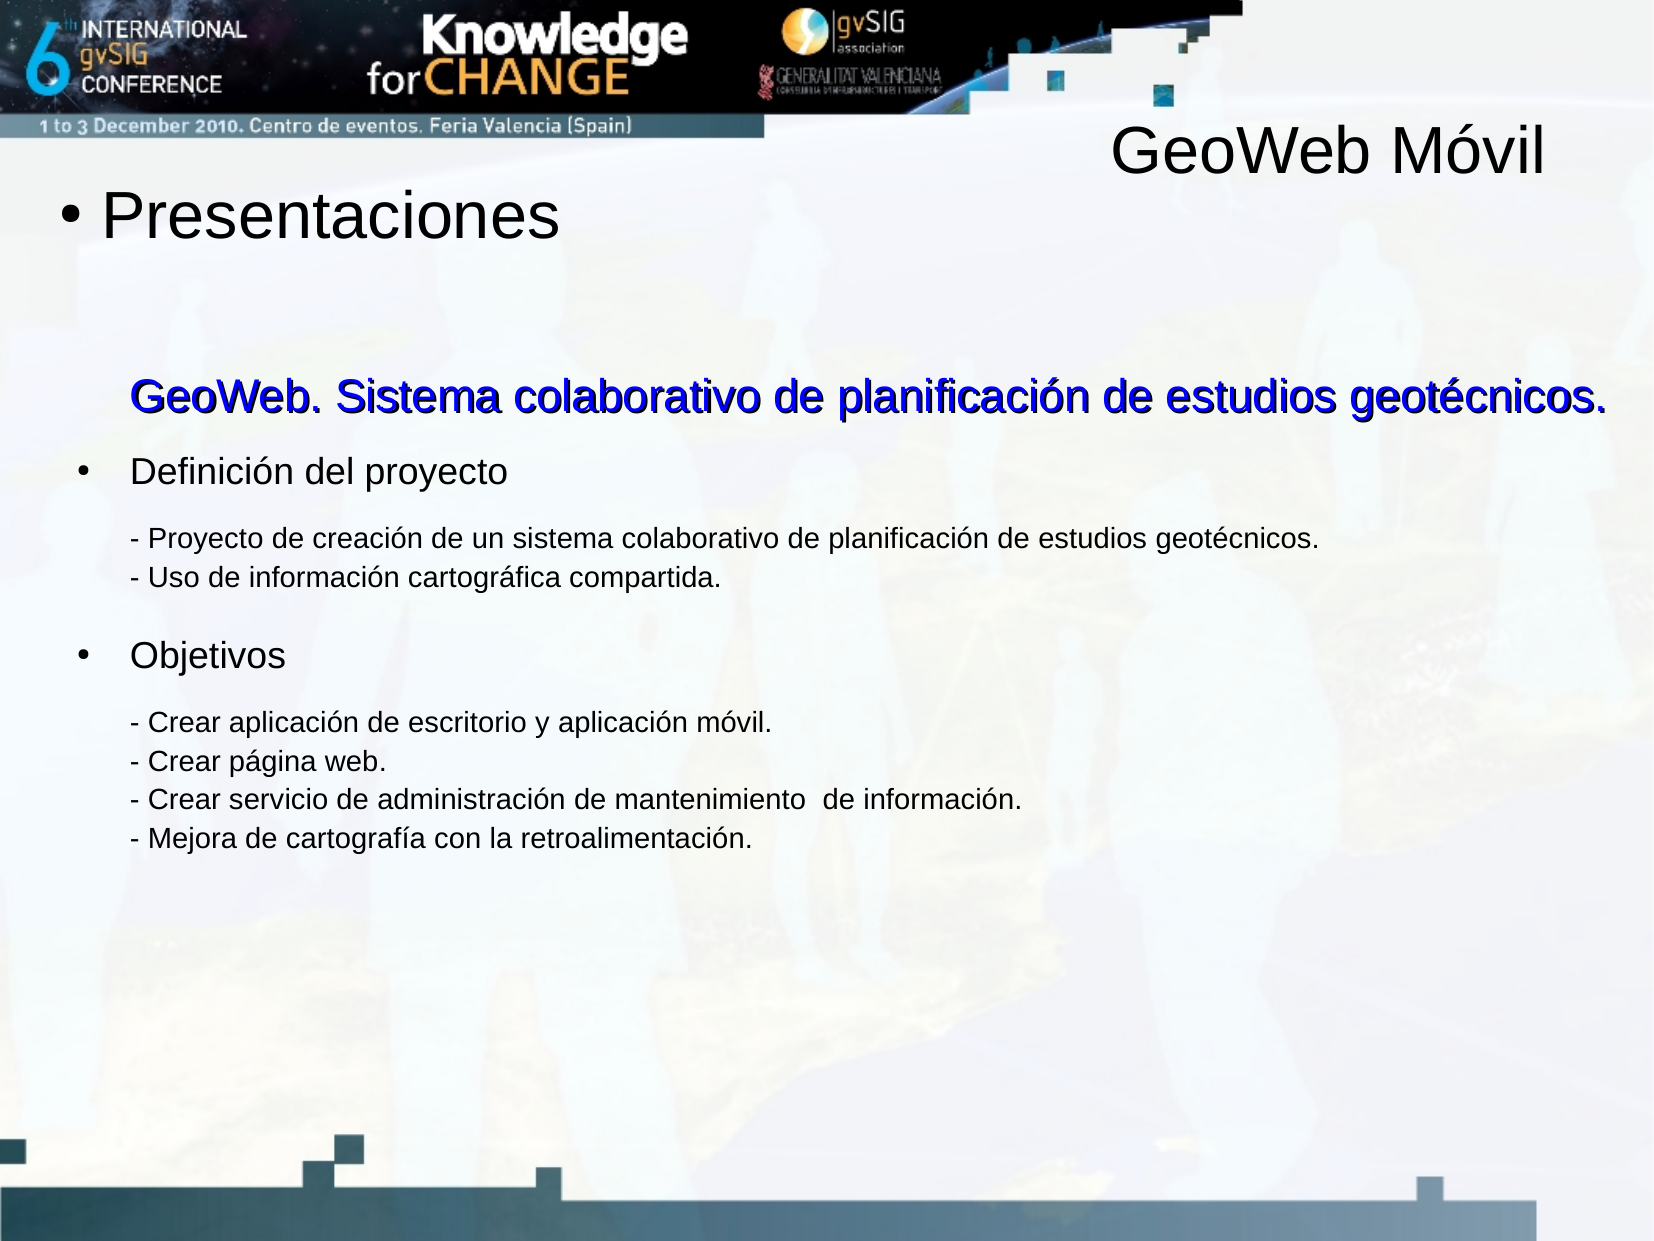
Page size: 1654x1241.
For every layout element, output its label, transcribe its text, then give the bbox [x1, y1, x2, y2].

title GeoWeb Móvil [1062, 106, 1613, 195]
title Presentaciones [59, 171, 798, 260]
list GeoWeb. Sistema colaborativo de planificación de estudios geotécnicos. Definición del proyecto - Proyecto de creación de un sistema colaborativo de planificación de estudios geotécnicos. - Uso de información cartográfica compartida. Objetivos - Crear aplicación de escritorio y aplicación móvil. - Crear página web. - Crear servicio de administración de mantenimiento de información. - Mejora de cartografía con la retroalimentación. [59, 288, 1625, 1093]
picture [0, 0, 1654, 1241]
